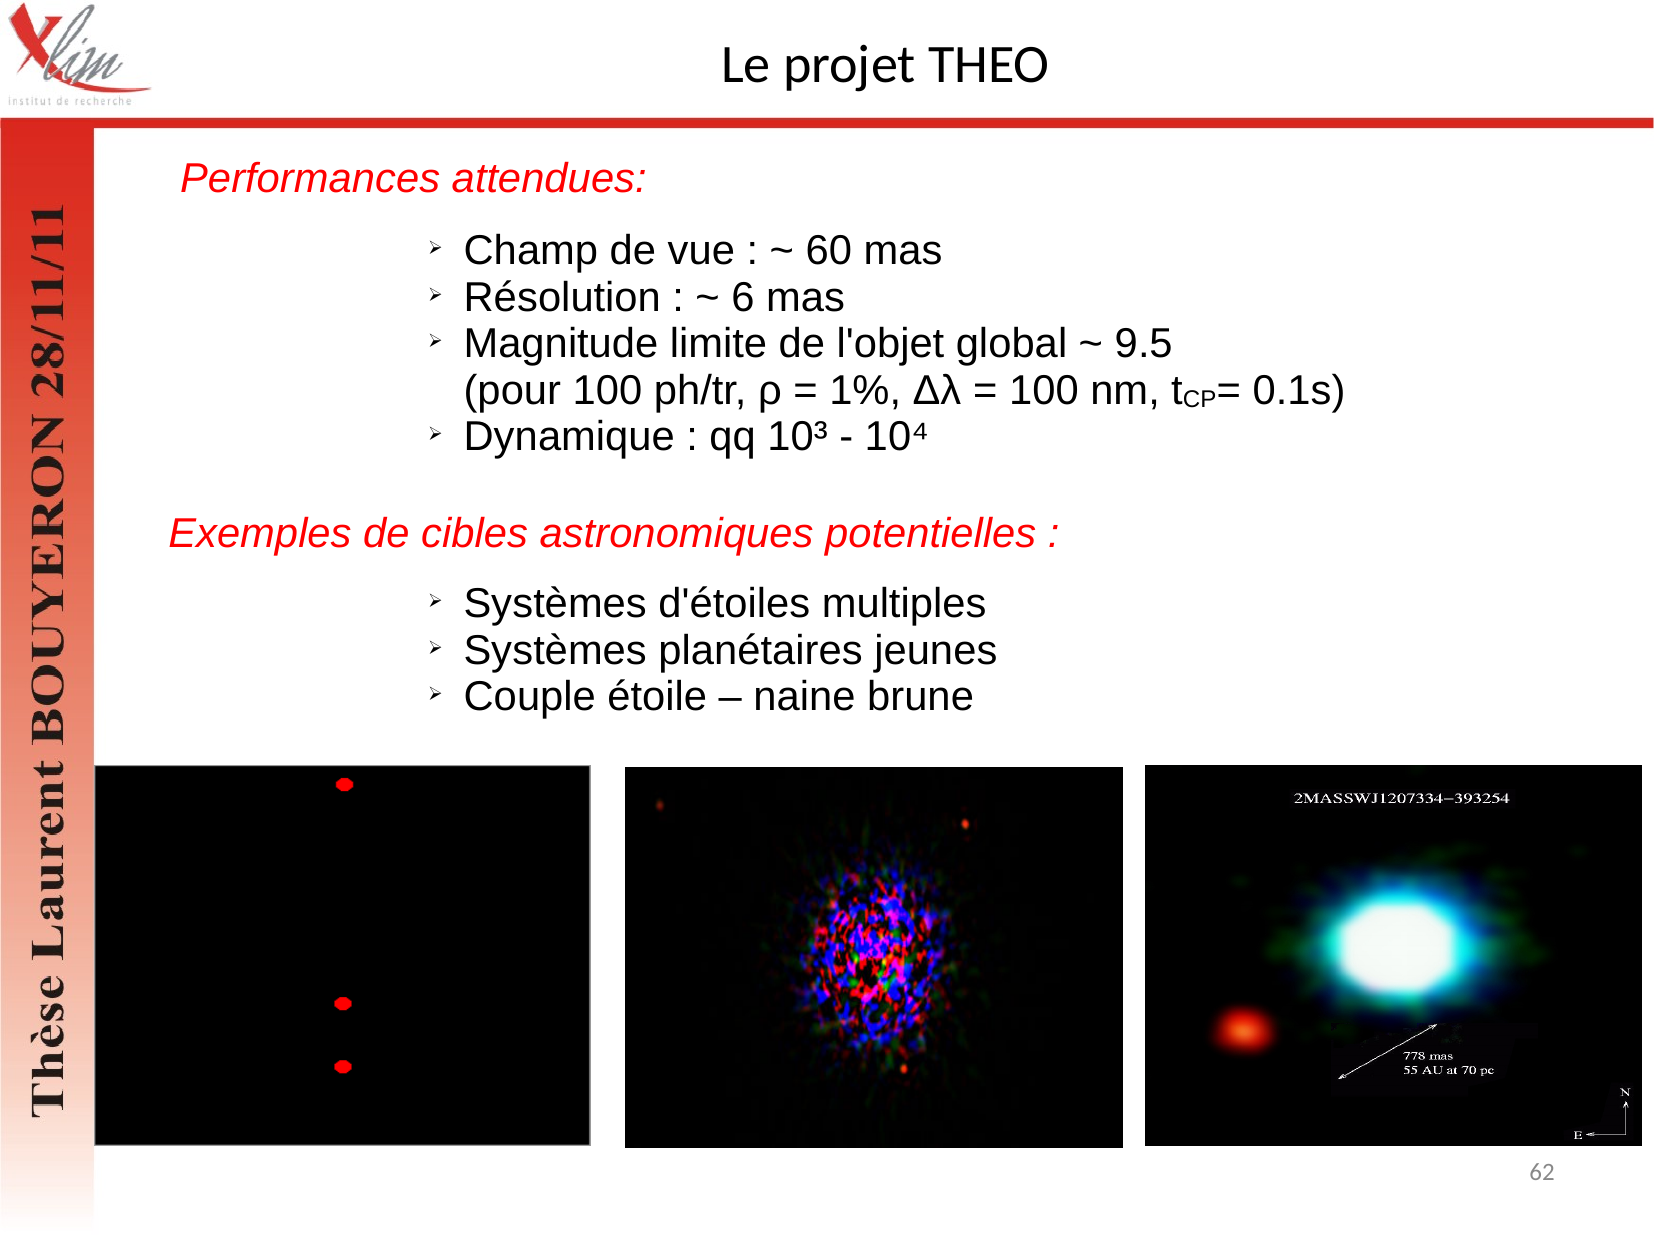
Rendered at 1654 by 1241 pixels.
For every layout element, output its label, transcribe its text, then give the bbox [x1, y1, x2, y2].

text_box Champ de vue : ~ 60 mas Résolution : ~ 6 mas Magnitude limite de l'objet global ~ 9.5 (pour 100 ph/tr, ρ = 1%, Δλ = 100 nm, tCP= 0.1s) Dynamique : qq 10³ - 10⁴ [413, 219, 1465, 528]
text_box Systèmes d'étoiles multiples Systèmes planétaires jeunes Couple étoile – naine brune [413, 572, 1264, 733]
picture [0, 0, 1654, 1241]
text_box Exemples de cibles astronomiques potentielles : [153, 501, 1264, 564]
text_box Performances attendues: [165, 147, 674, 209]
text_box Le projet THEO [141, 0, 1630, 130]
